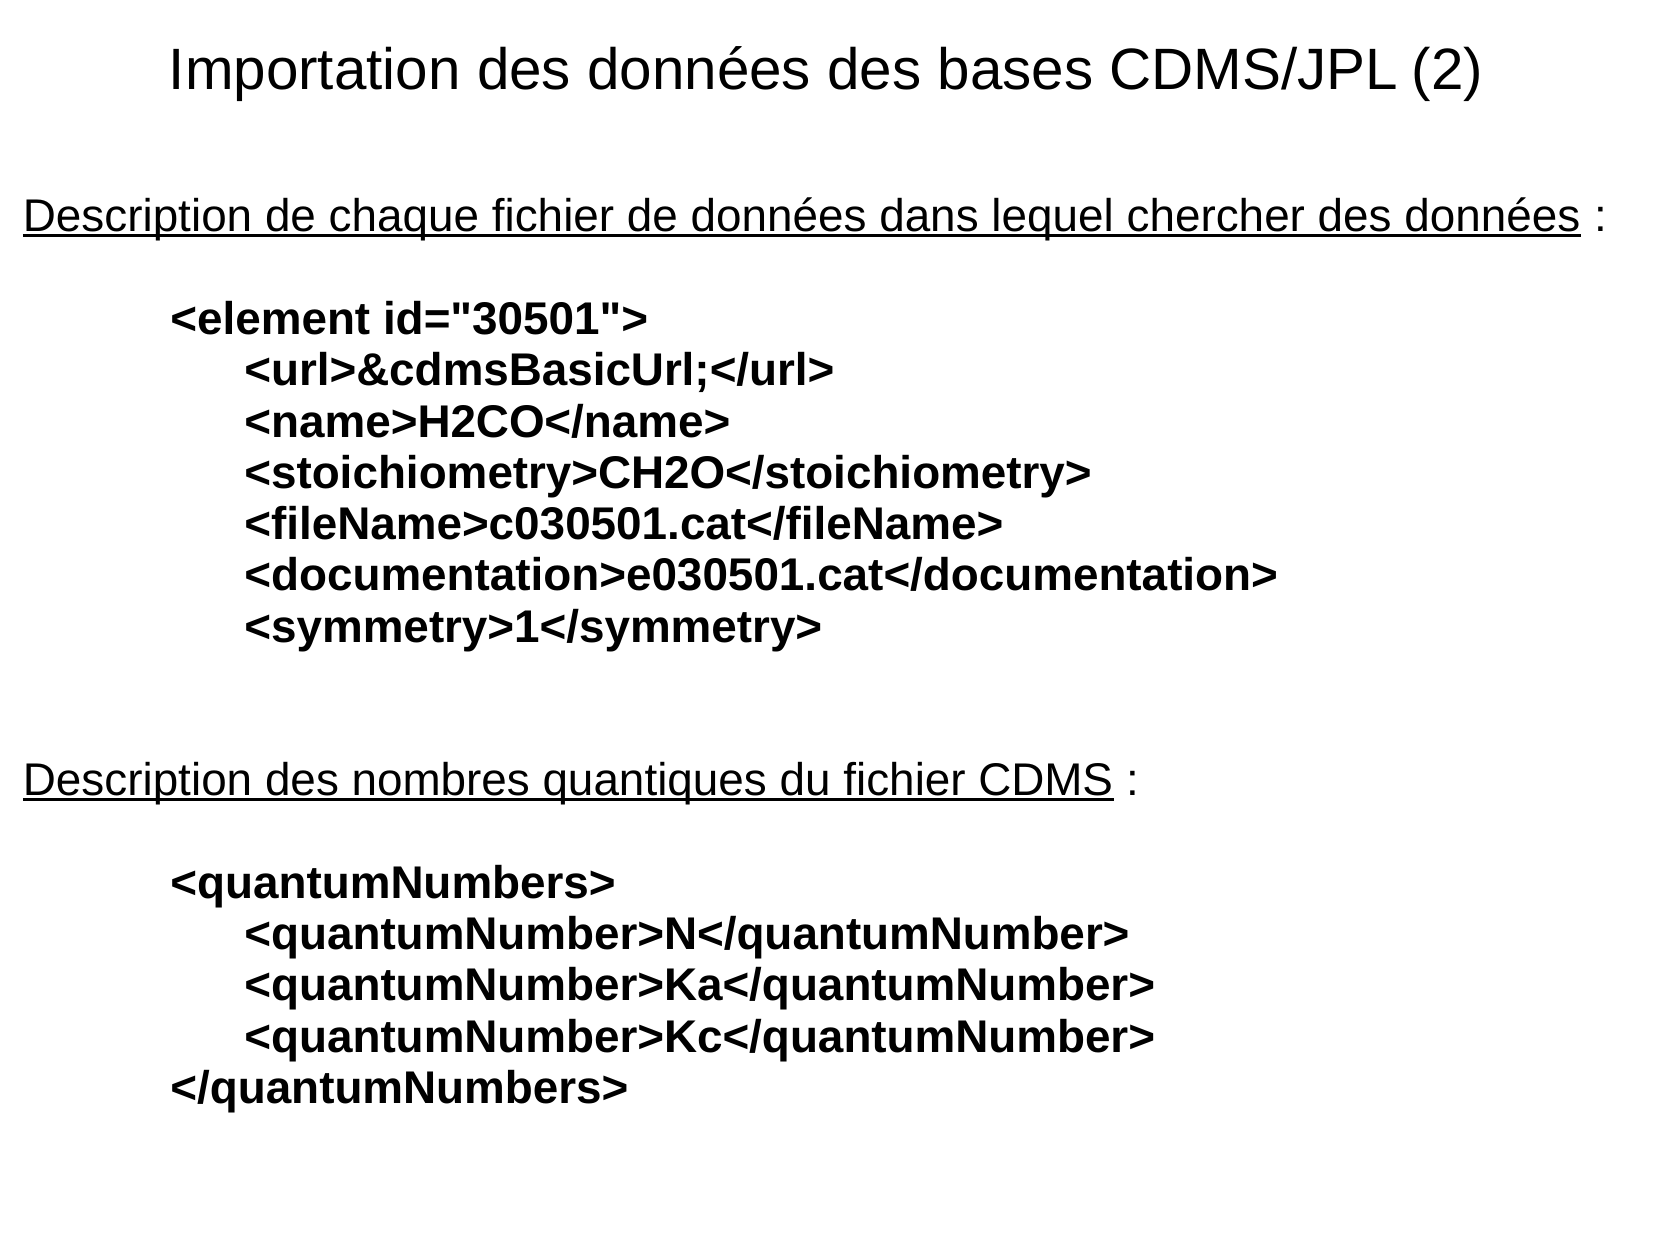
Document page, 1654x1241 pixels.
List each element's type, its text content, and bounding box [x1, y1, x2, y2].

text_box Importation des données des bases CDMS/JPL (2) [147, 29, 1506, 110]
text_box Description de chaque fichier de données dans lequel chercher des données : <element id="30501"> <url>&cdmsBasicUrl;</url> <name>H2CO</name> <stoichiometry>CH2O</stoichiometry> <fileName>c030501.cat</fileName> <documentation>e030501.cat</documentation> <symmetry>1</symmetry> Description des nombres quantiques du fichier CDMS : <quantumNumbers> <quantumNumber>N</quantumNumber> <quantumNumber>Ka</quantumNumber> <quantumNumber>Kc</quantumNumber> </quantumNumbers> [8, 183, 1654, 1121]
